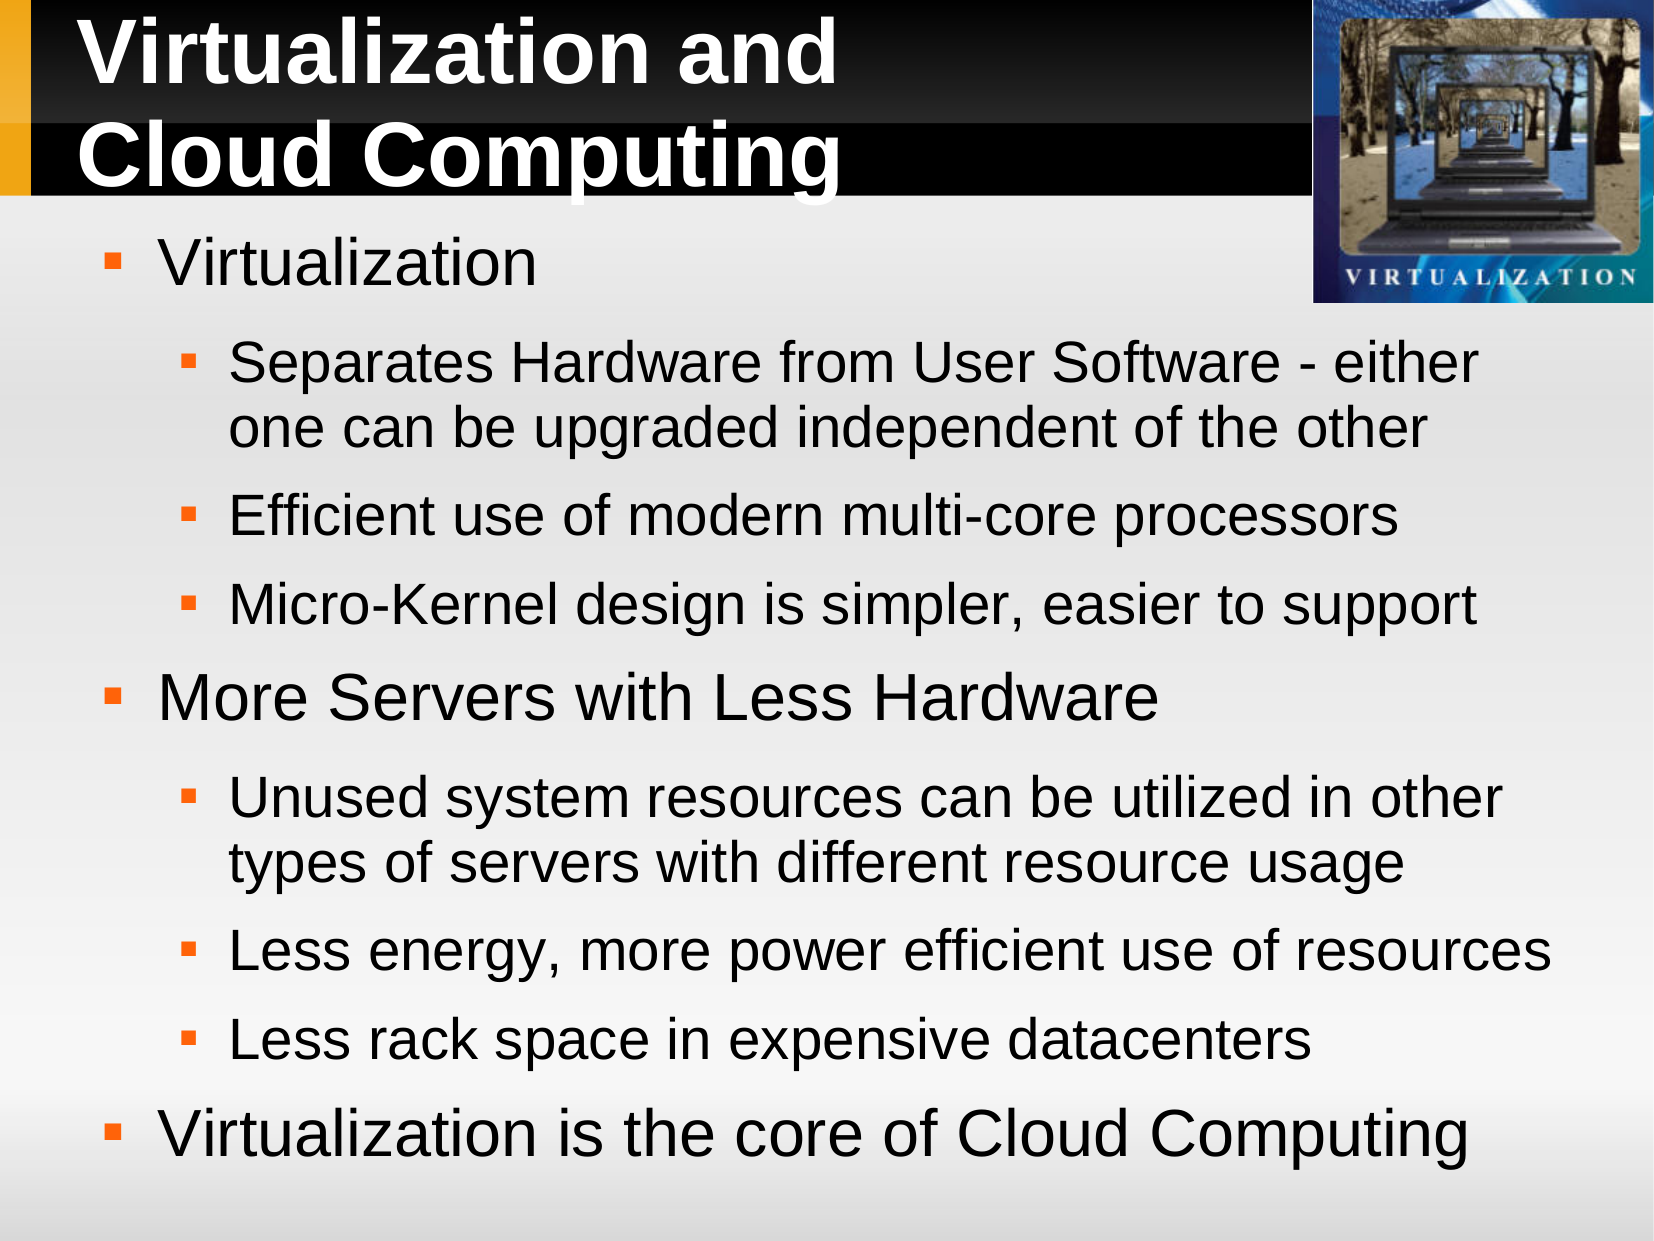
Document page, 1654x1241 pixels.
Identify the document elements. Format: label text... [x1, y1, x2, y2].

title Virtualization and Cloud Computing [76, 0, 1312, 208]
picture [0, 0, 1654, 1241]
list Virtualization Separates Hardware from User Software - either one can be upgraded independent of the other Efficient use of modern multi-core processors Micro-Kernel design is simpler, easier to support More Servers with Less Hardware Unused system resources can be utilized in other types of servers with different resource usage Less energy, more power efficient use of resources Less rack space in expensive datacenters Virtualization is the core of Cloud Computing [86, 225, 1576, 1169]
